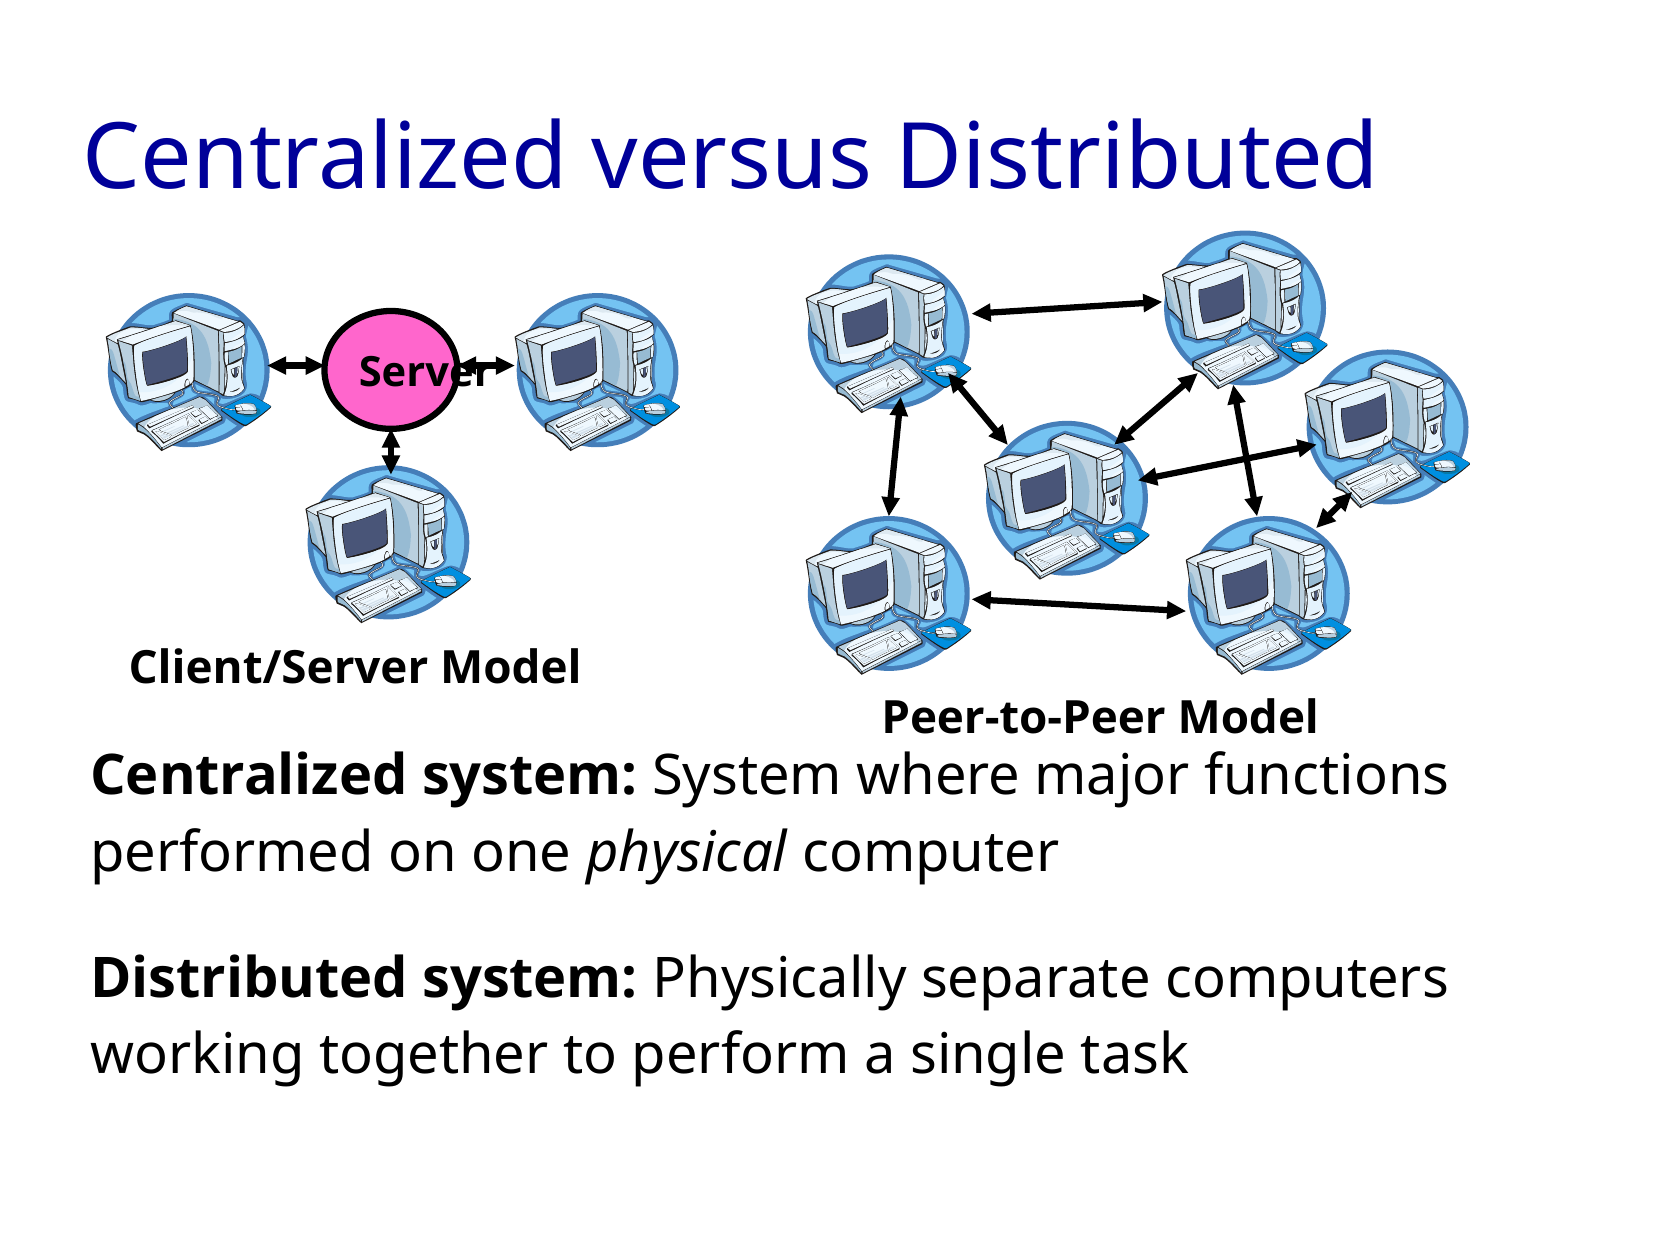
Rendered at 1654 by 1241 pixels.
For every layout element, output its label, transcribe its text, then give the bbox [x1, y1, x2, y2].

list Centralized system: System where major functions performed on one physical computer Distributed system: Physically separate computers working together to perform a single task [60, 735, 1571, 1096]
text_box Server [324, 310, 457, 429]
picture [805, 254, 972, 414]
picture [1185, 516, 1352, 675]
picture [514, 293, 680, 452]
title Centralized versus Distributed [82, 49, 1571, 257]
picture [105, 293, 272, 452]
picture [305, 465, 471, 624]
picture [1162, 230, 1471, 509]
picture [805, 516, 972, 675]
text_box Client/Server Model [113, 630, 672, 701]
text_box Peer-to-Peer Model [866, 680, 1410, 751]
picture [983, 420, 1150, 580]
